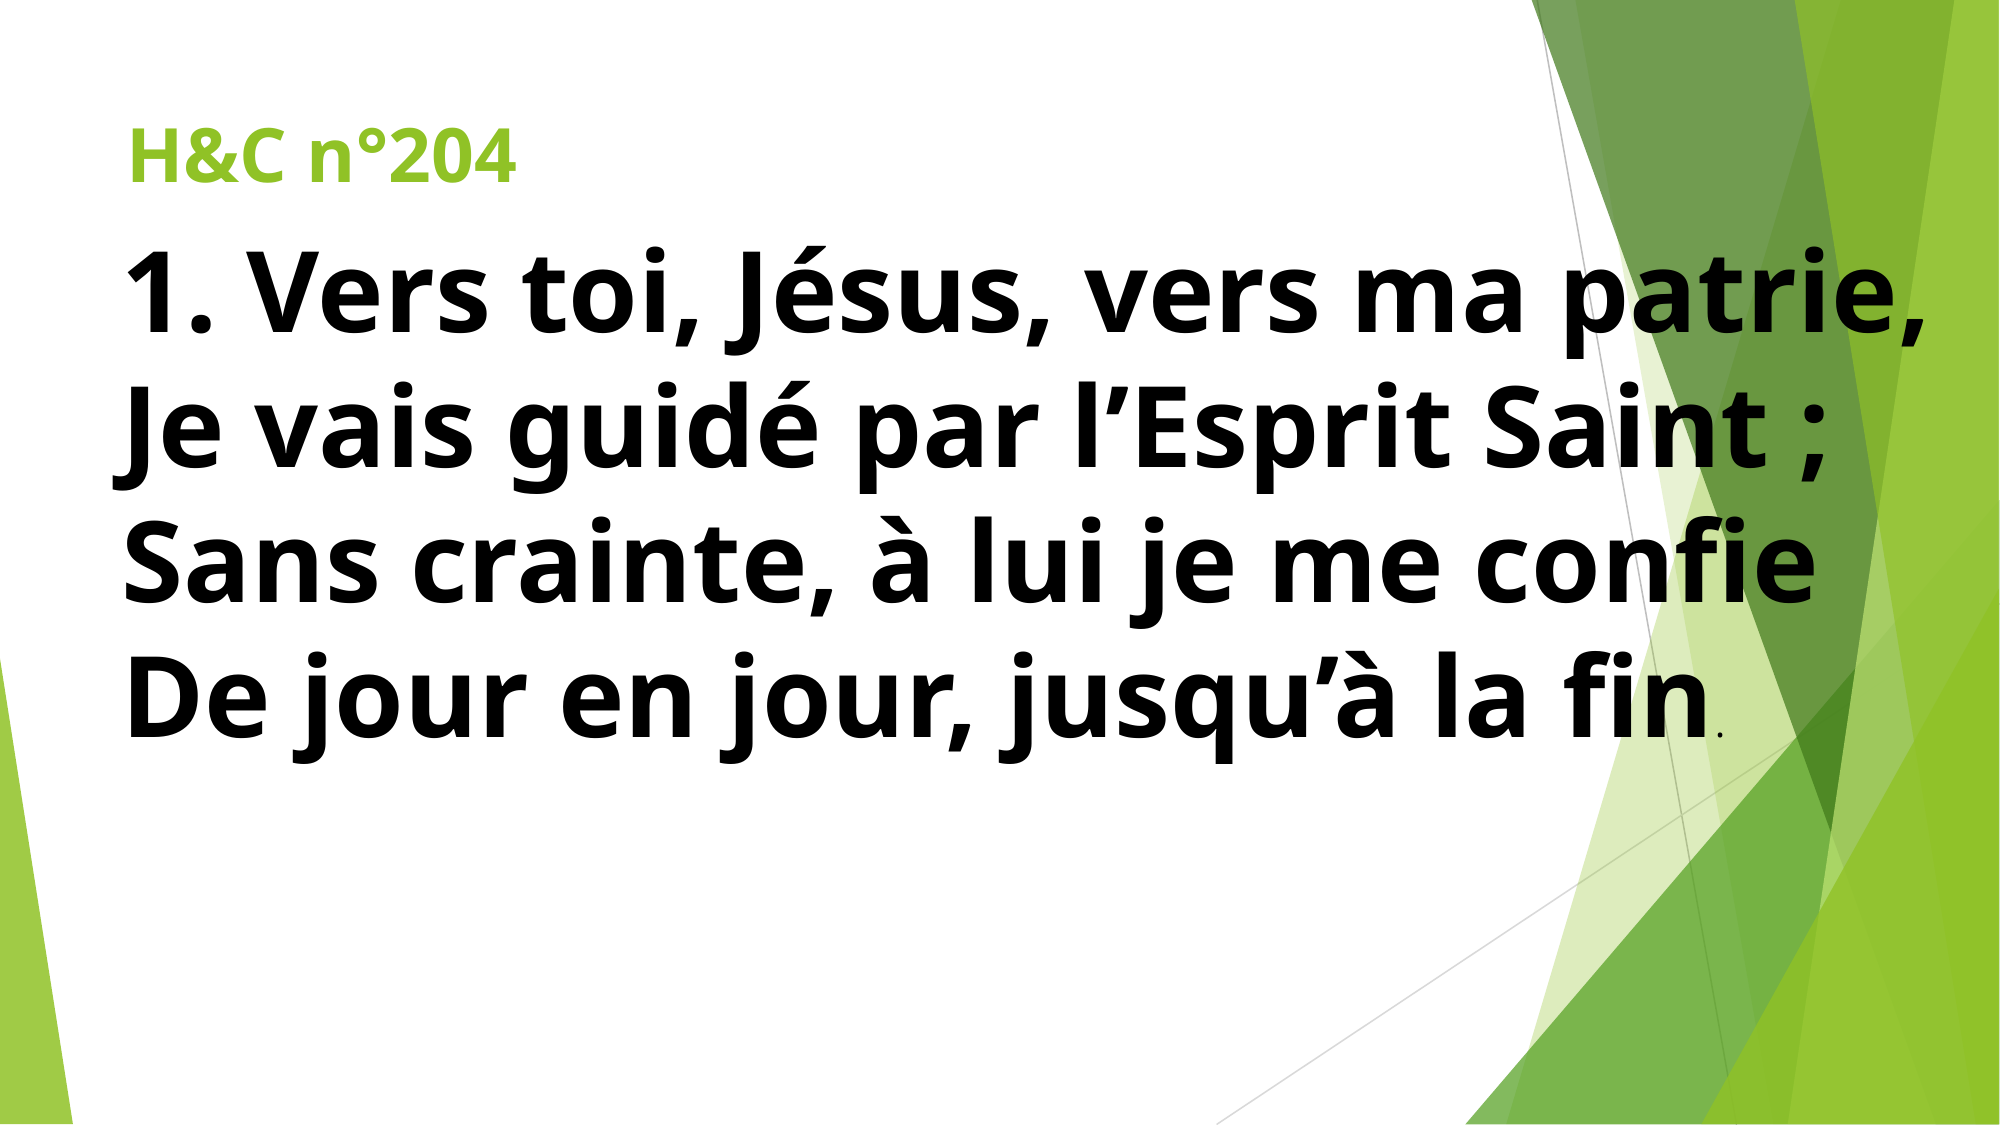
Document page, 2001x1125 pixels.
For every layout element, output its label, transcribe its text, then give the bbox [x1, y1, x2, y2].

text_box 1. Vers toi, Jésus, vers ma patrie, Je vais guidé par l’Esprit Saint ; Sans crainte, à lui je me confie De jour en jour, jusqu’à la fin. [106, 212, 1961, 1074]
text_box H&C n°204 [111, 99, 1522, 212]
